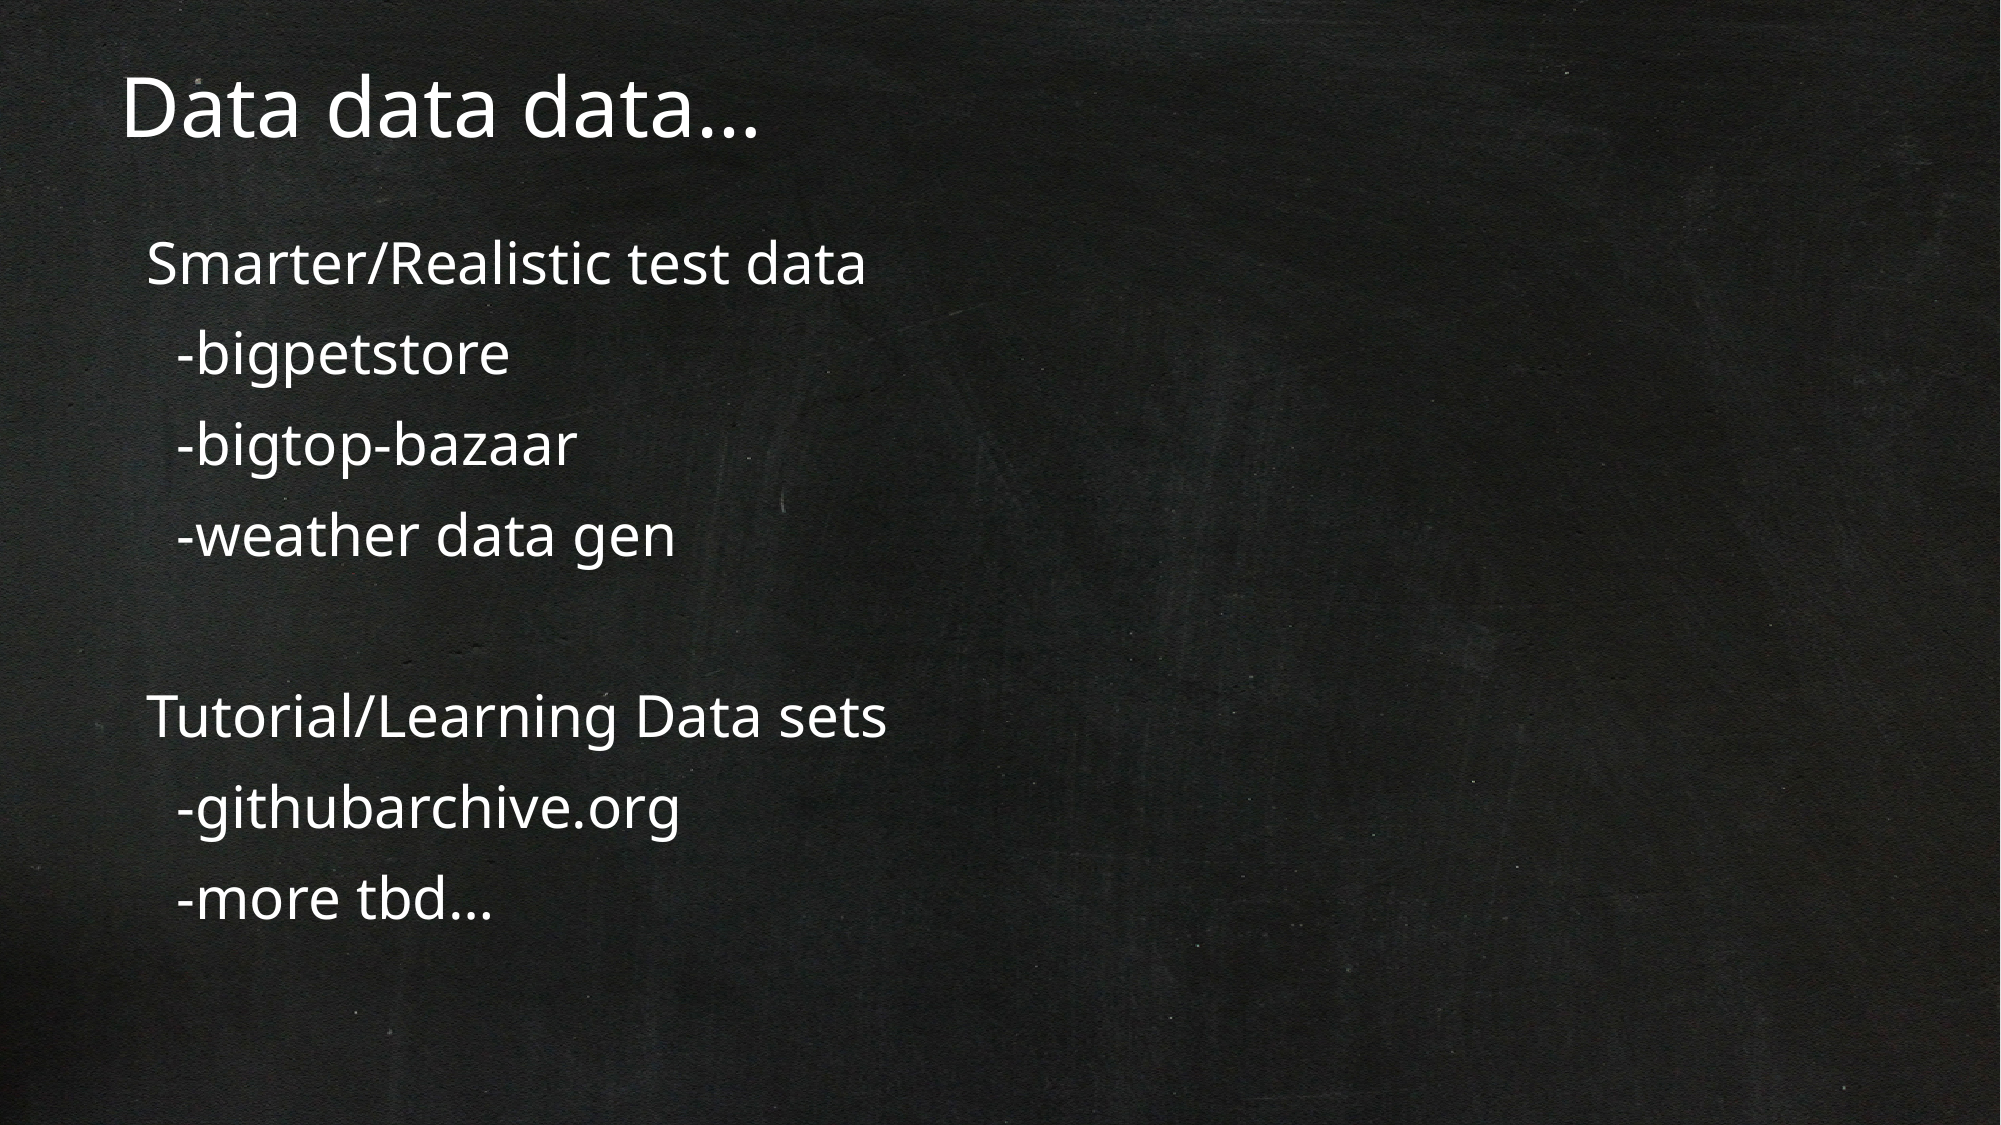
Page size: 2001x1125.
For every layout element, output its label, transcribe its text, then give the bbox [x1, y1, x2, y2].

list Smarter/Realistic test data -bigpetstore -bigtop-bazaar -weather data gen Tutorial/Learning Data sets -githubarchive.org -more tbd… [131, 218, 1857, 986]
title Data data data… [104, 2, 1830, 220]
